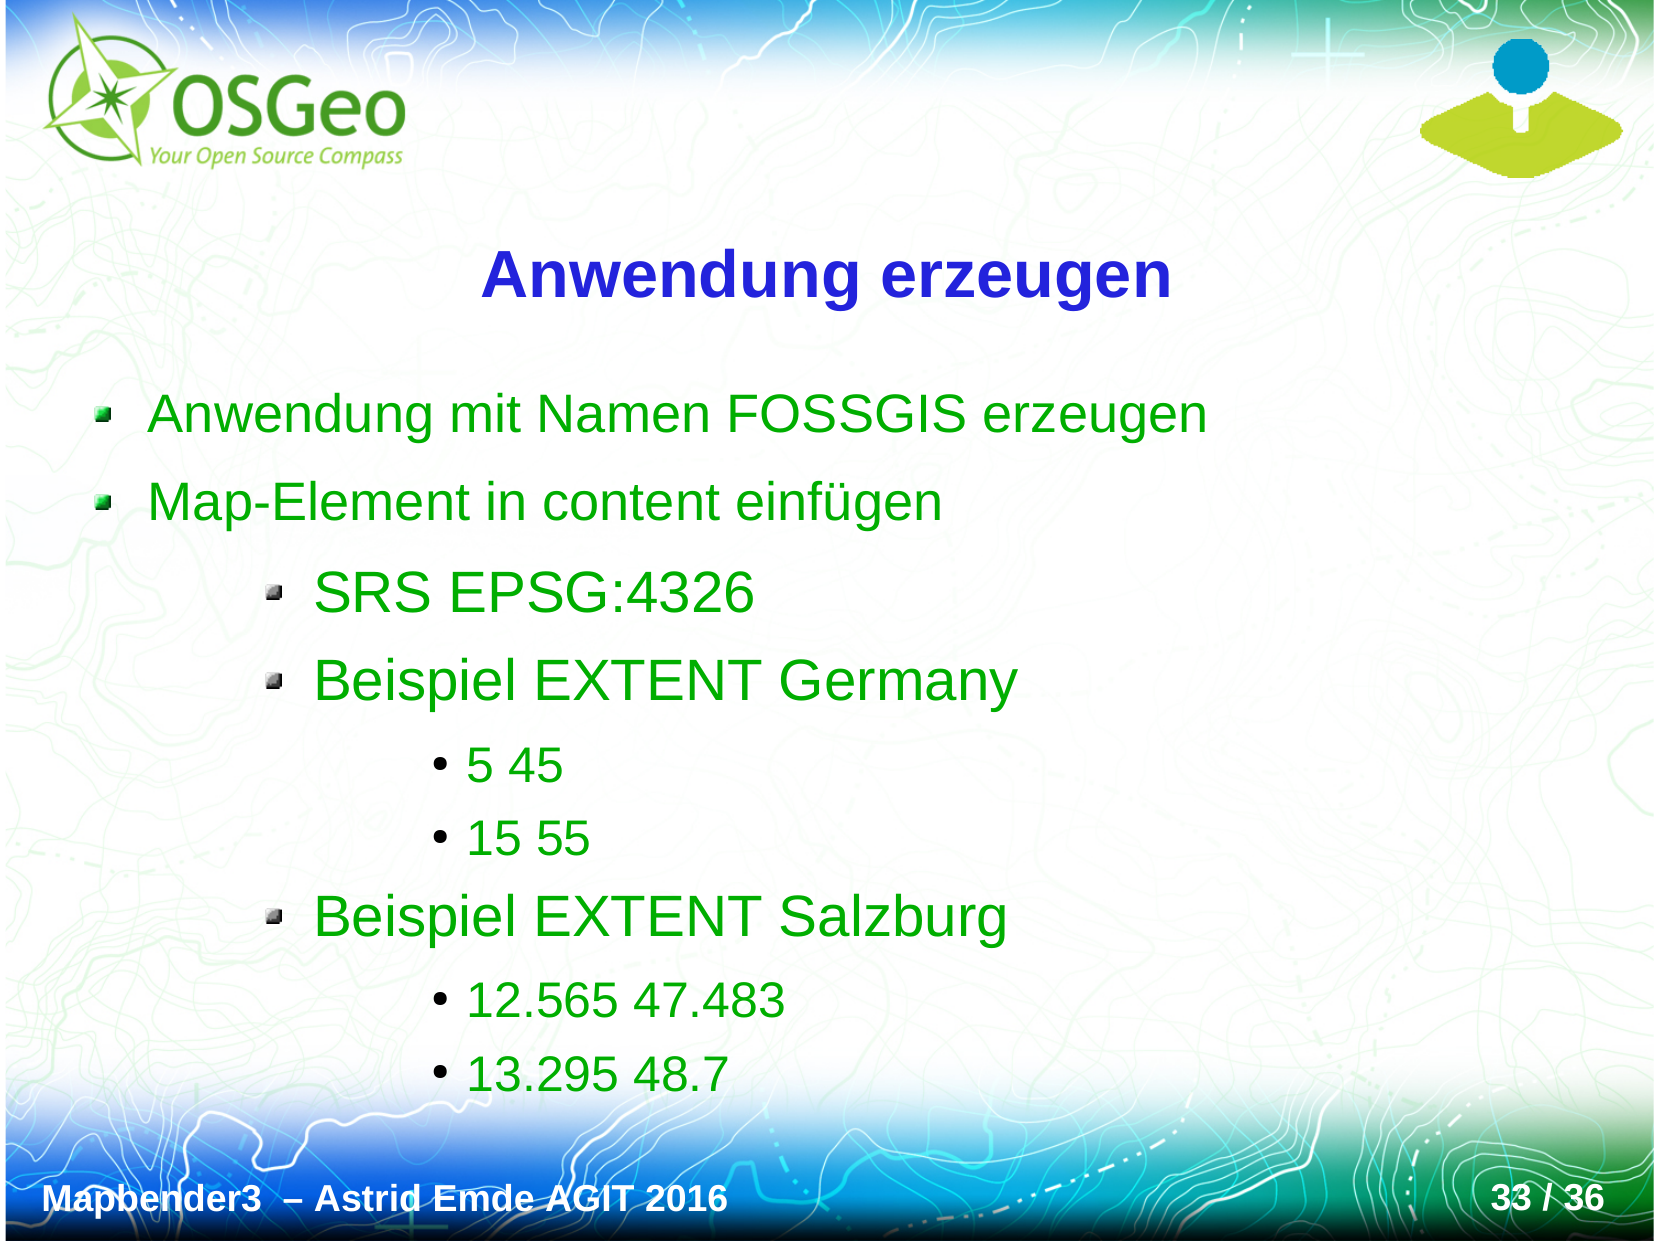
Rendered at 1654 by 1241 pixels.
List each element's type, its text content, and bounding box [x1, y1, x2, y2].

list Anwendung mit Namen FOSSGIS erzeugen Map-Element in content einfügen SRS EPSG:4326 Beispiel EXTENT Germany 5 45 15 55 Beispiel EXTENT Salzburg 12.565 47.483 13.295 48.7 [76, 383, 1565, 1203]
title Anwendung erzeugen [82, 208, 1571, 342]
picture [5, 0, 1654, 1241]
